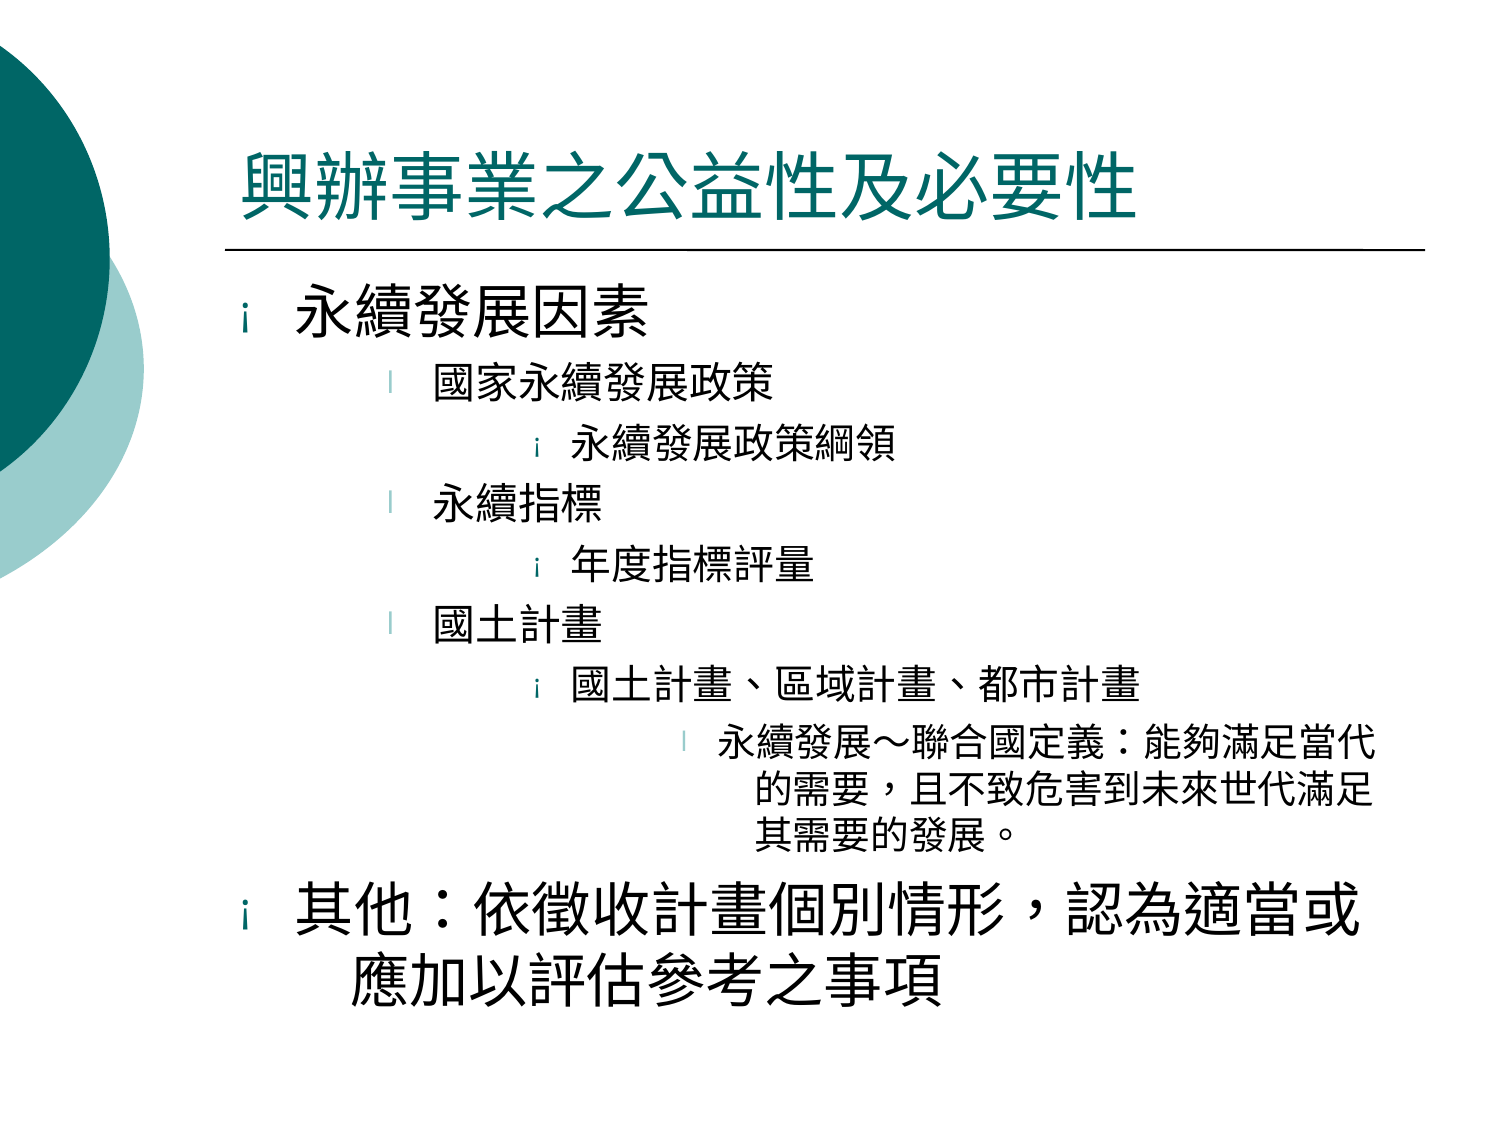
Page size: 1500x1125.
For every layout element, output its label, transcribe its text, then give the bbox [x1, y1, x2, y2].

title 興辦事業之公益性及必要性 [224, 49, 1425, 237]
list 永續發展因素 國家永續發展政策 永續發展政策綱領 永續指標 年度指標評量 國土計畫 國土計畫、區域計畫、都市計畫 永續發展～聯合國定義：能夠滿足當代的需要，且不致危害到未來世代滿足其需要的發展。 其他：依徵收計畫個別情形，認為適當或應加以評估參考之事項 [224, 267, 1425, 1024]
